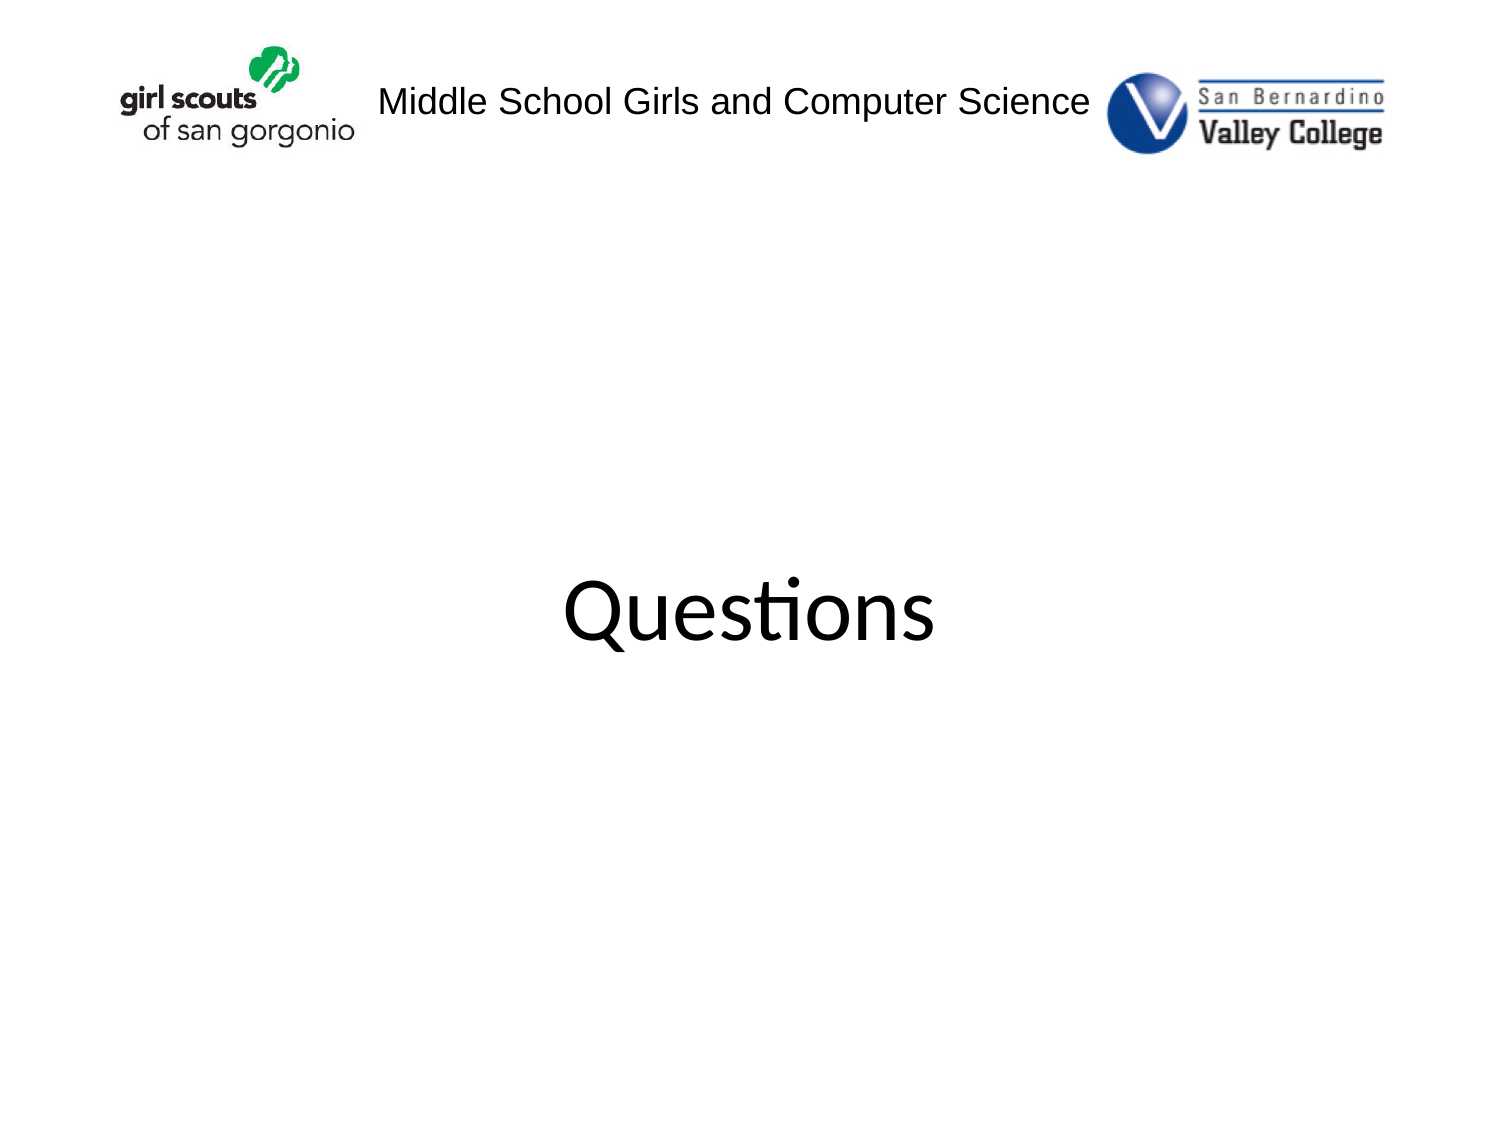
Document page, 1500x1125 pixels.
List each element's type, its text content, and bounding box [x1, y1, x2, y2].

list Questions [75, 262, 1425, 1005]
picture [1105, 67, 1388, 156]
picture [112, 44, 376, 156]
